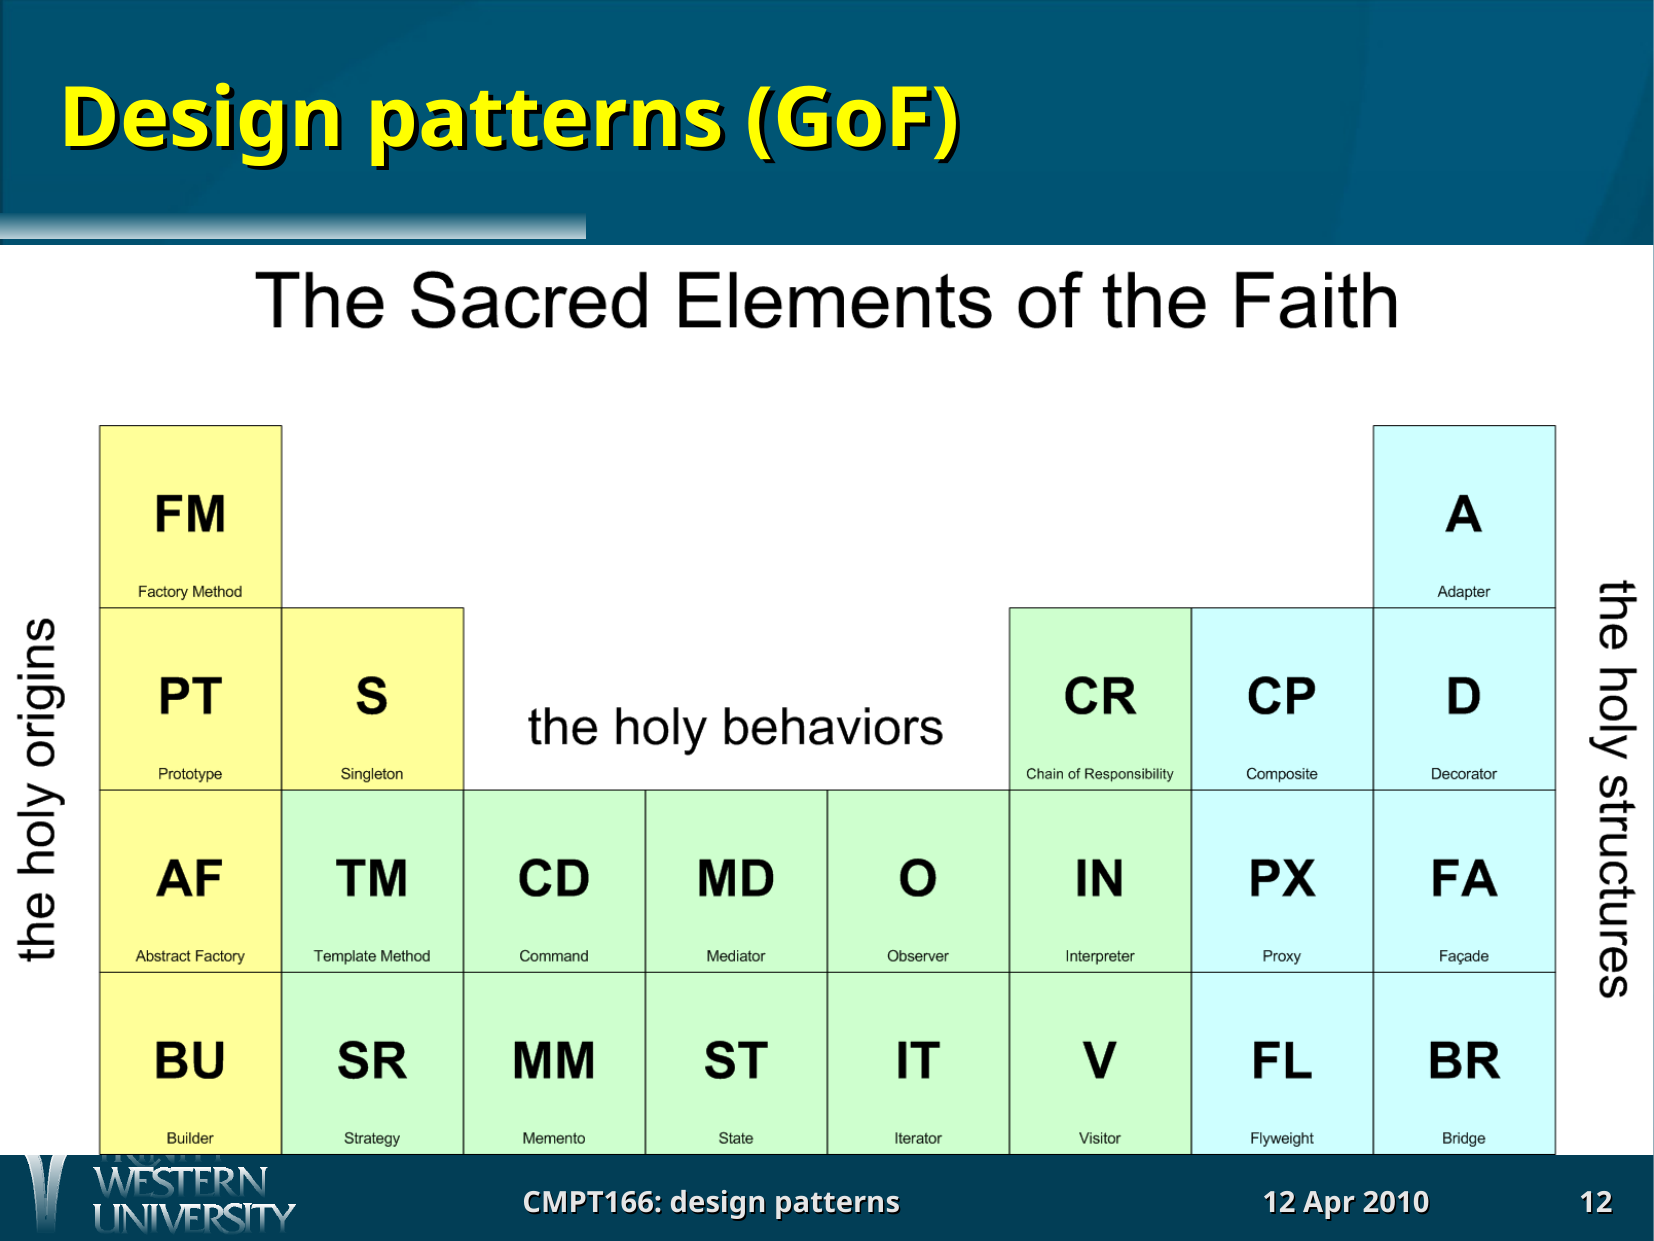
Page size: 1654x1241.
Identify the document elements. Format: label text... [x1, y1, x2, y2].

picture [0, 246, 1654, 1155]
picture [38, 1227, 54, 1232]
title Design patterns (GoF) [59, 19, 1548, 208]
